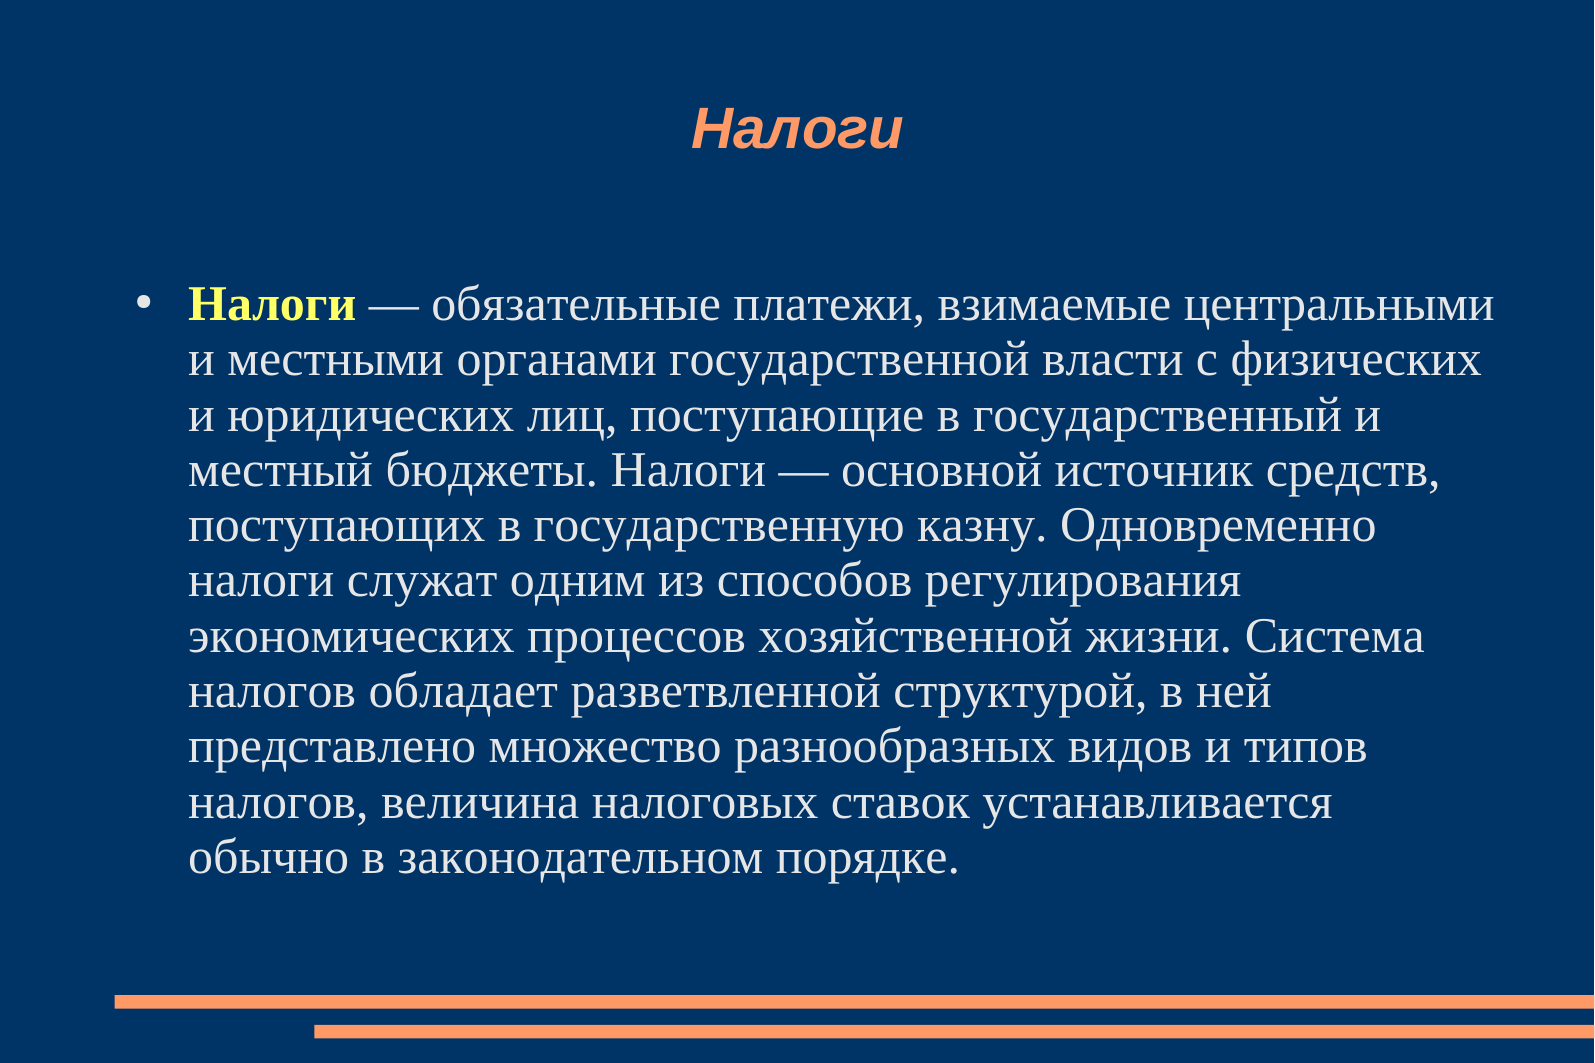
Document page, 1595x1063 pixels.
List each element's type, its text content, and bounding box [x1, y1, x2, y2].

list Налоги — обязательные платежи, взимаемые центральными и местными органами государственной власти с физических и юридических лиц, поступающие в государственный и местный бюджеты. Налоги — основной источник средств, поступающих в государственную казну. Одновременно налоги служат одним из способов регулирования экономических процессов хозяйственной жизни. Система налогов обладает разветвленной структурой, в ней представлено множество разнообразных видов и типов налогов, величина налоговых ставок устанавливается обычно в законодательном порядке. [117, 276, 1505, 956]
title Налоги [117, 47, 1479, 210]
